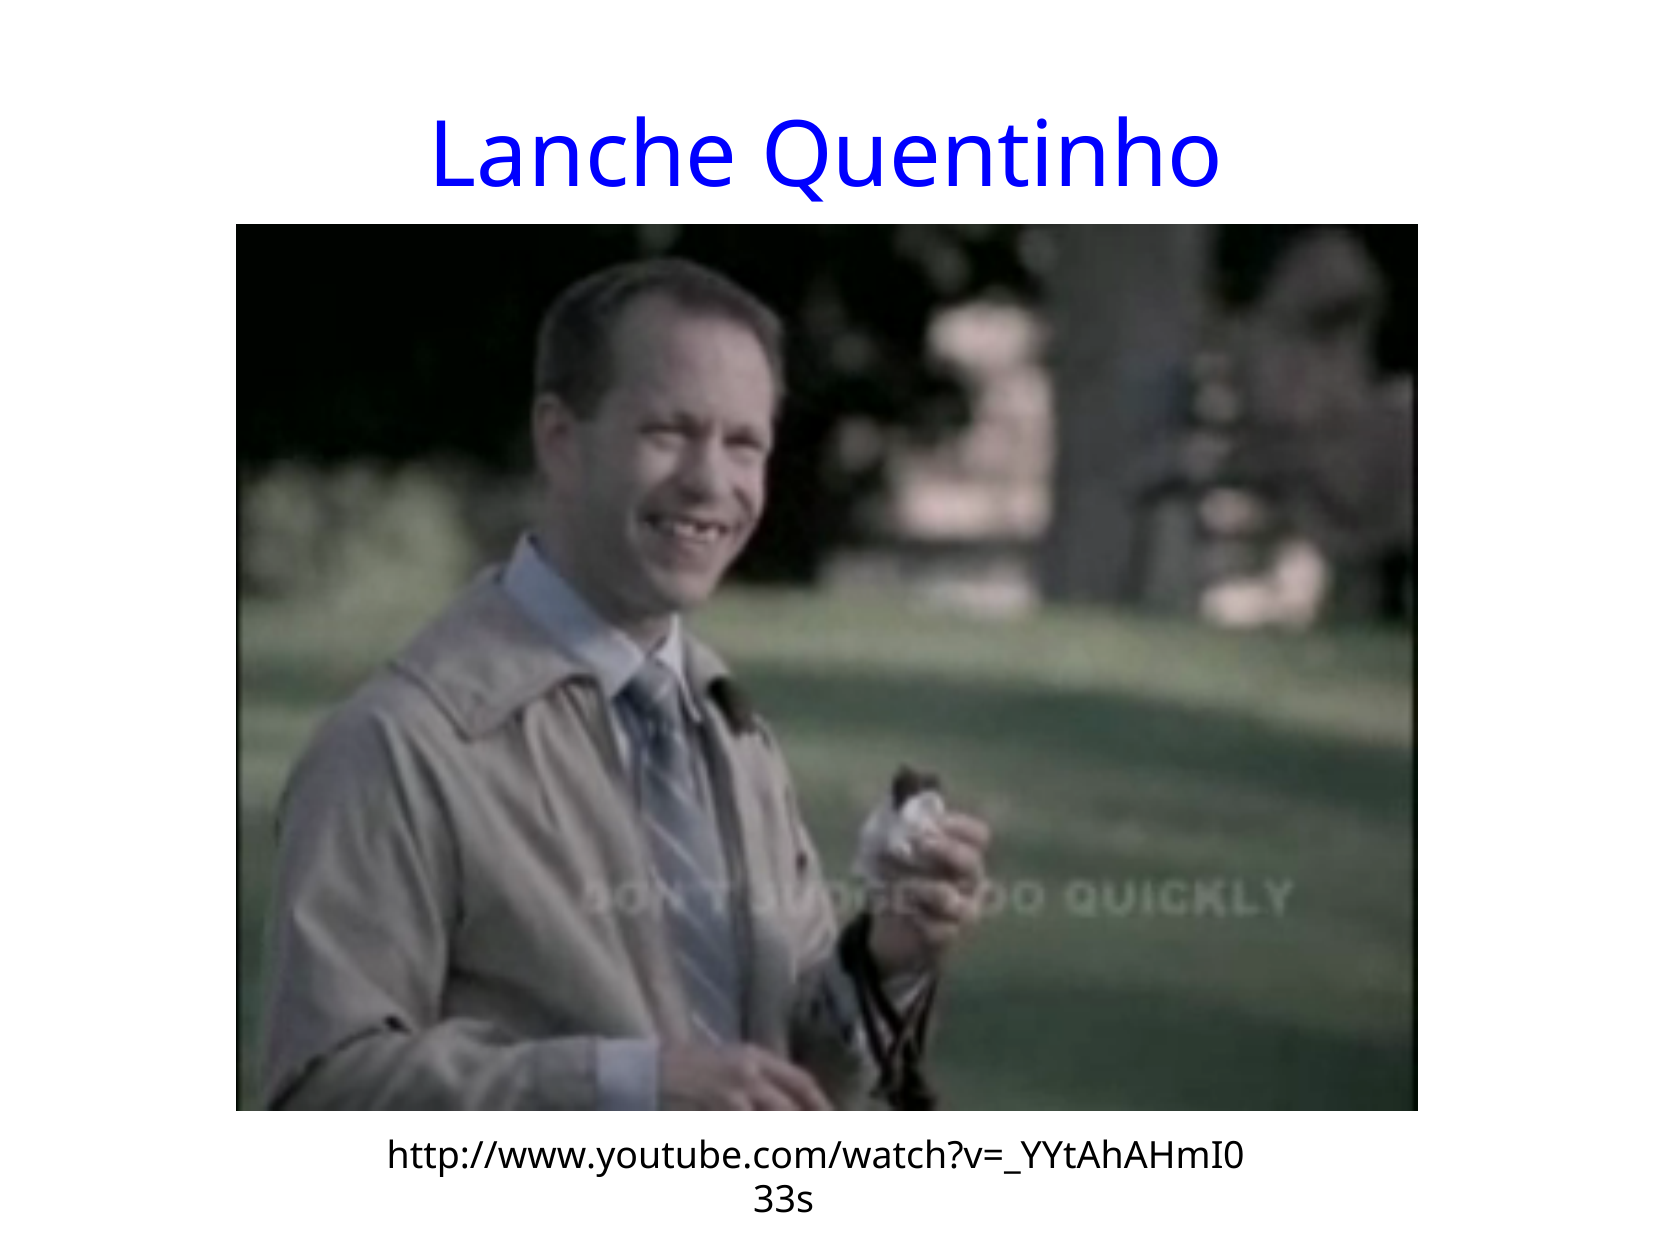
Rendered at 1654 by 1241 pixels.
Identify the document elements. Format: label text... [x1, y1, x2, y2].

title Lanche Quentinho [82, 49, 1571, 257]
text_box 33s [738, 1182, 823, 1228]
picture [236, 257, 1418, 1111]
text_box http://www.youtube.com/watch?v=_YYtAhAHmI0 [371, 1122, 1241, 1182]
